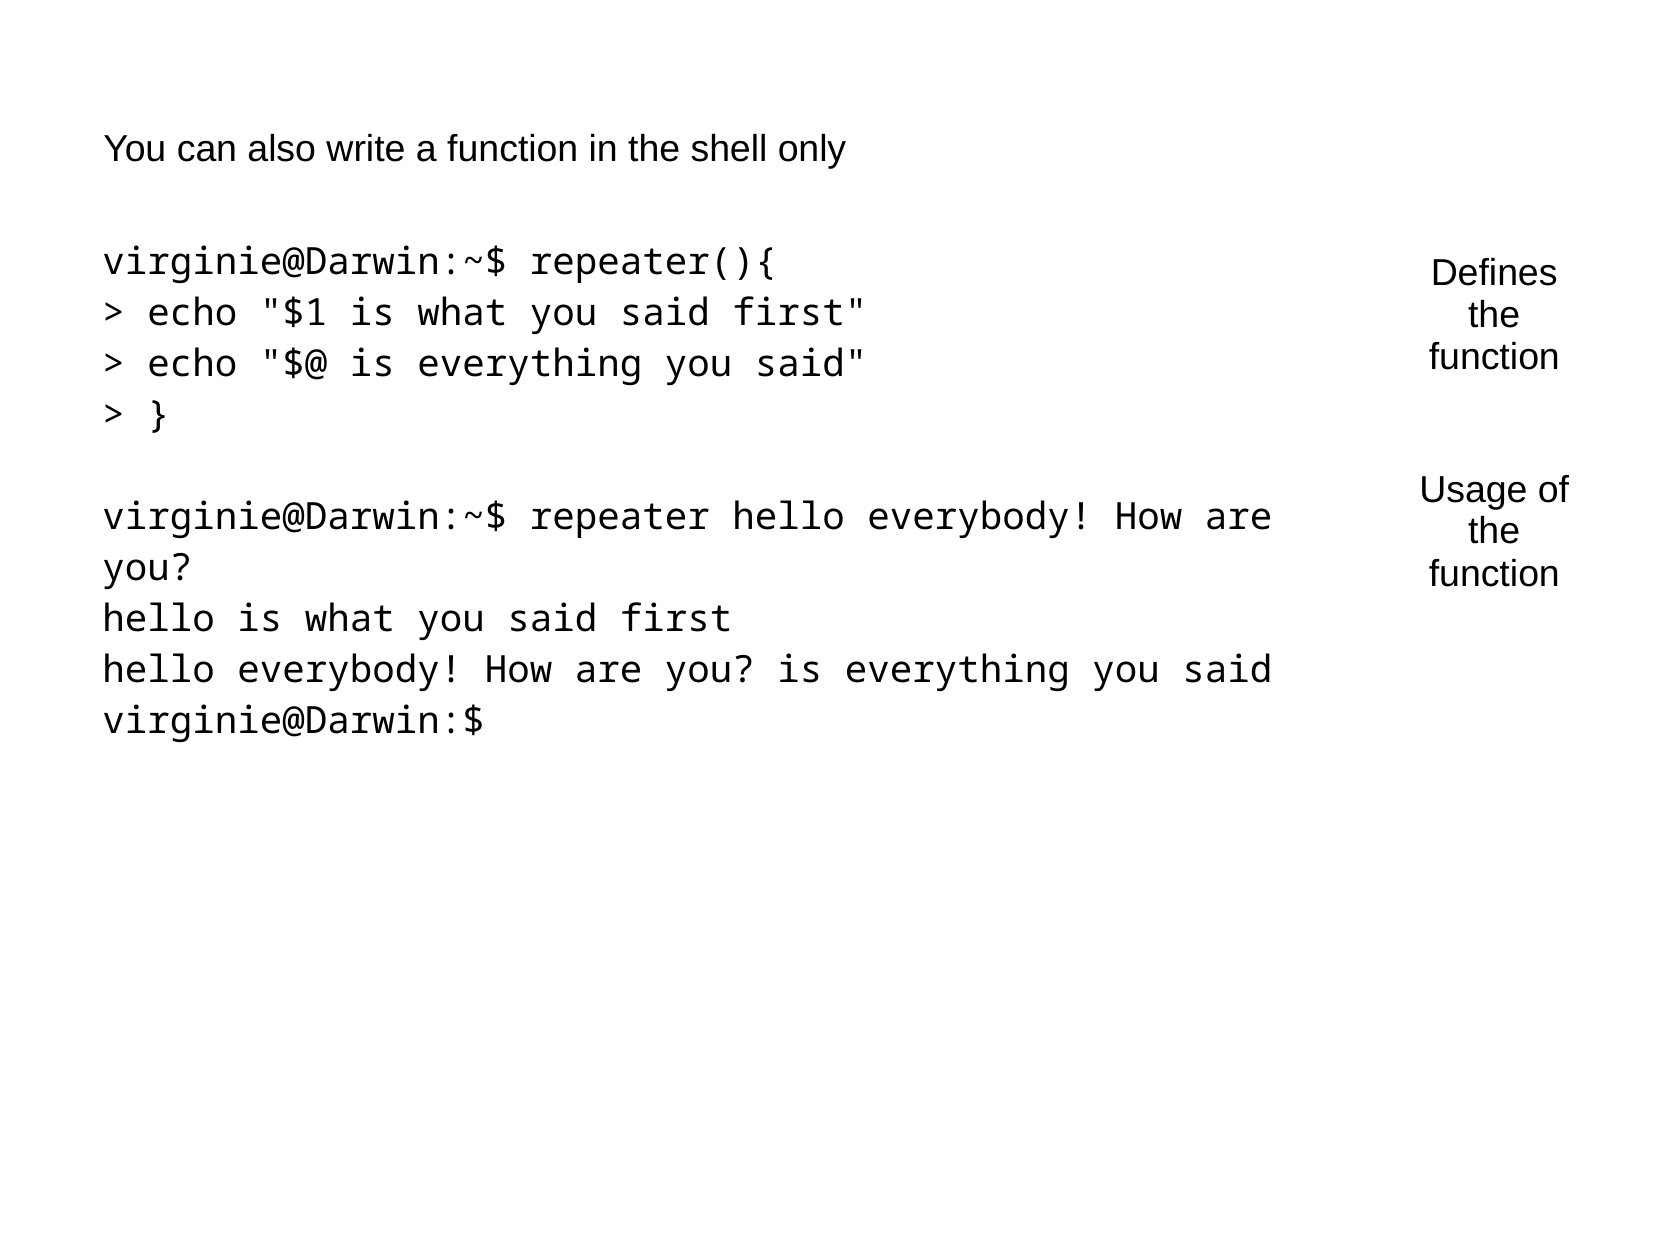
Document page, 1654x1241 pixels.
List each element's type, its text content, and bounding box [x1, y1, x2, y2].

text_box Usage of the function [1394, 460, 1595, 602]
text_box virginie@Darwin:~$ repeater(){ > echo "$1 is what you said first" > echo "$@ is everything you said" > } virginie@Darwin:~$ repeater hello everybody! How are you? hello is what you said first hello everybody! How are you? is everything you said virginie@Darwin:$ [87, 227, 1329, 678]
text_box Defines the function [1394, 243, 1595, 385]
text_box You can also write a function in the shell only [88, 120, 1123, 178]
